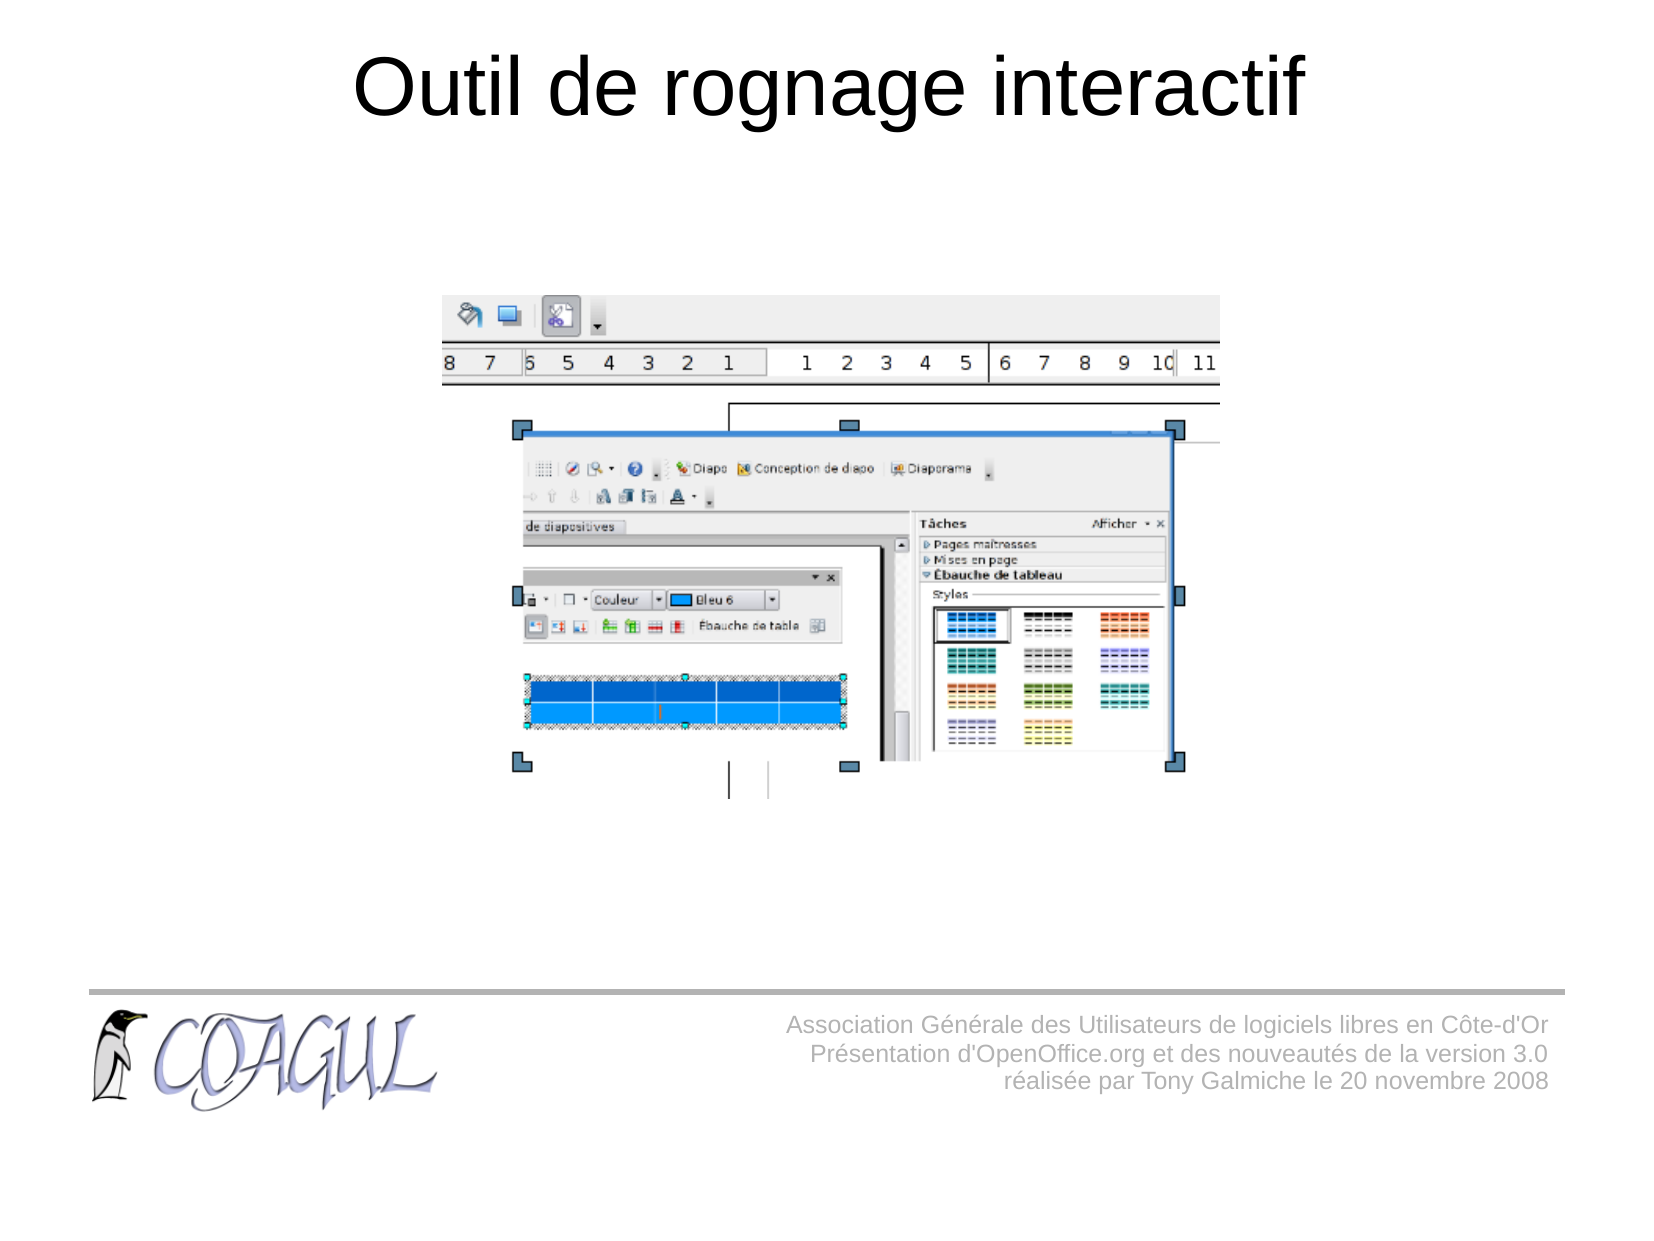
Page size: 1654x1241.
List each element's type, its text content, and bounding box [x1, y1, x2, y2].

picture [88, 1006, 443, 1117]
title Outil de rognage interactif [88, 25, 1571, 148]
picture [442, 295, 1220, 799]
